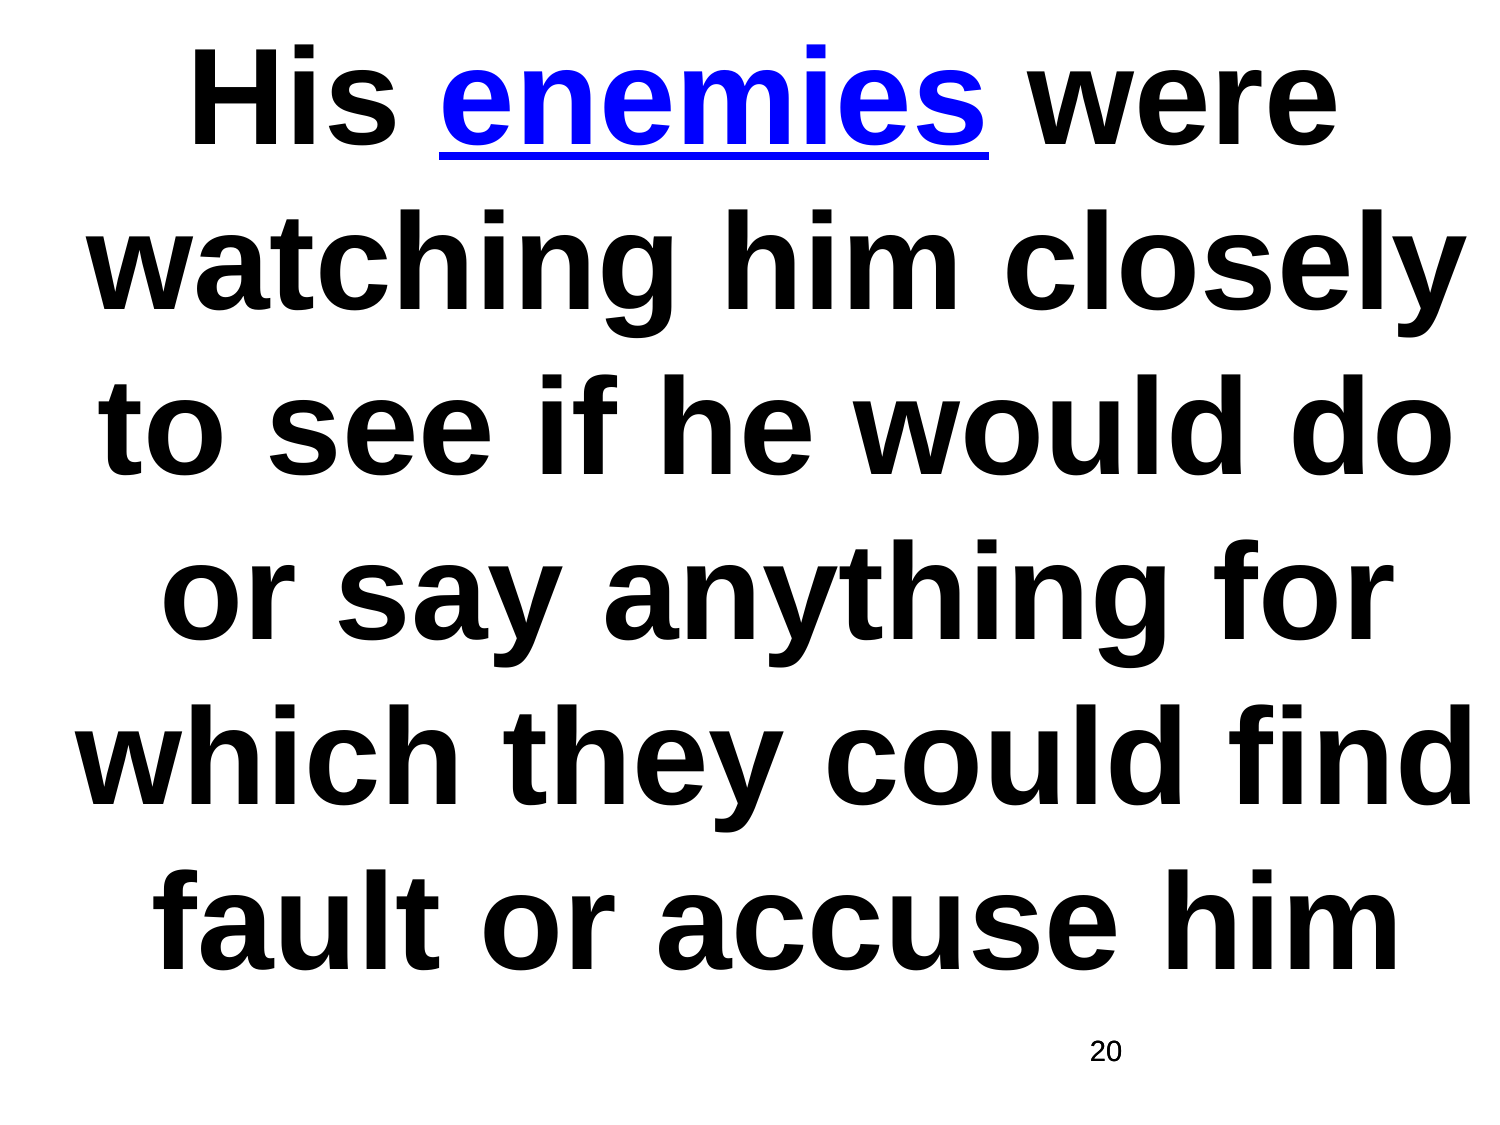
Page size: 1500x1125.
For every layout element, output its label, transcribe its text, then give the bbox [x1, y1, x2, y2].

text_box His enemies were watching him closely to see if he would do or say anything for which they could find fault or accuse him [0, 0, 1500, 1125]
